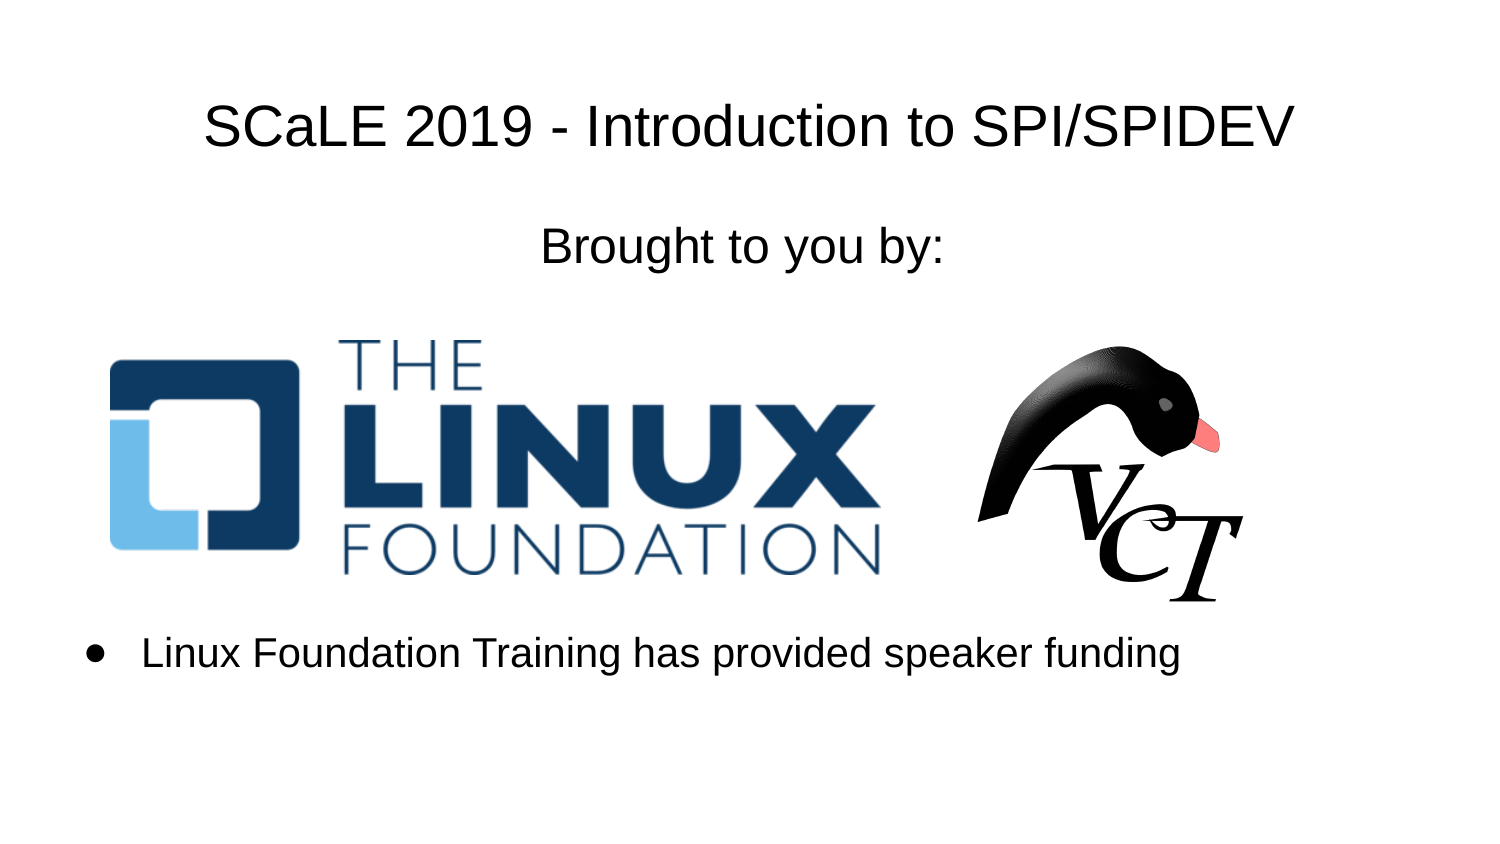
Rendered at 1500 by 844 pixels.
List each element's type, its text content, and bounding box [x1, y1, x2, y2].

picture [954, 327, 1250, 623]
title SCaLE 2019 - Introduction to SPI/SPIDEV [51, 72, 1449, 167]
list Brought to you by: Linux Foundation Training has provided speaker funding [51, 189, 1449, 750]
picture [110, 340, 881, 576]
